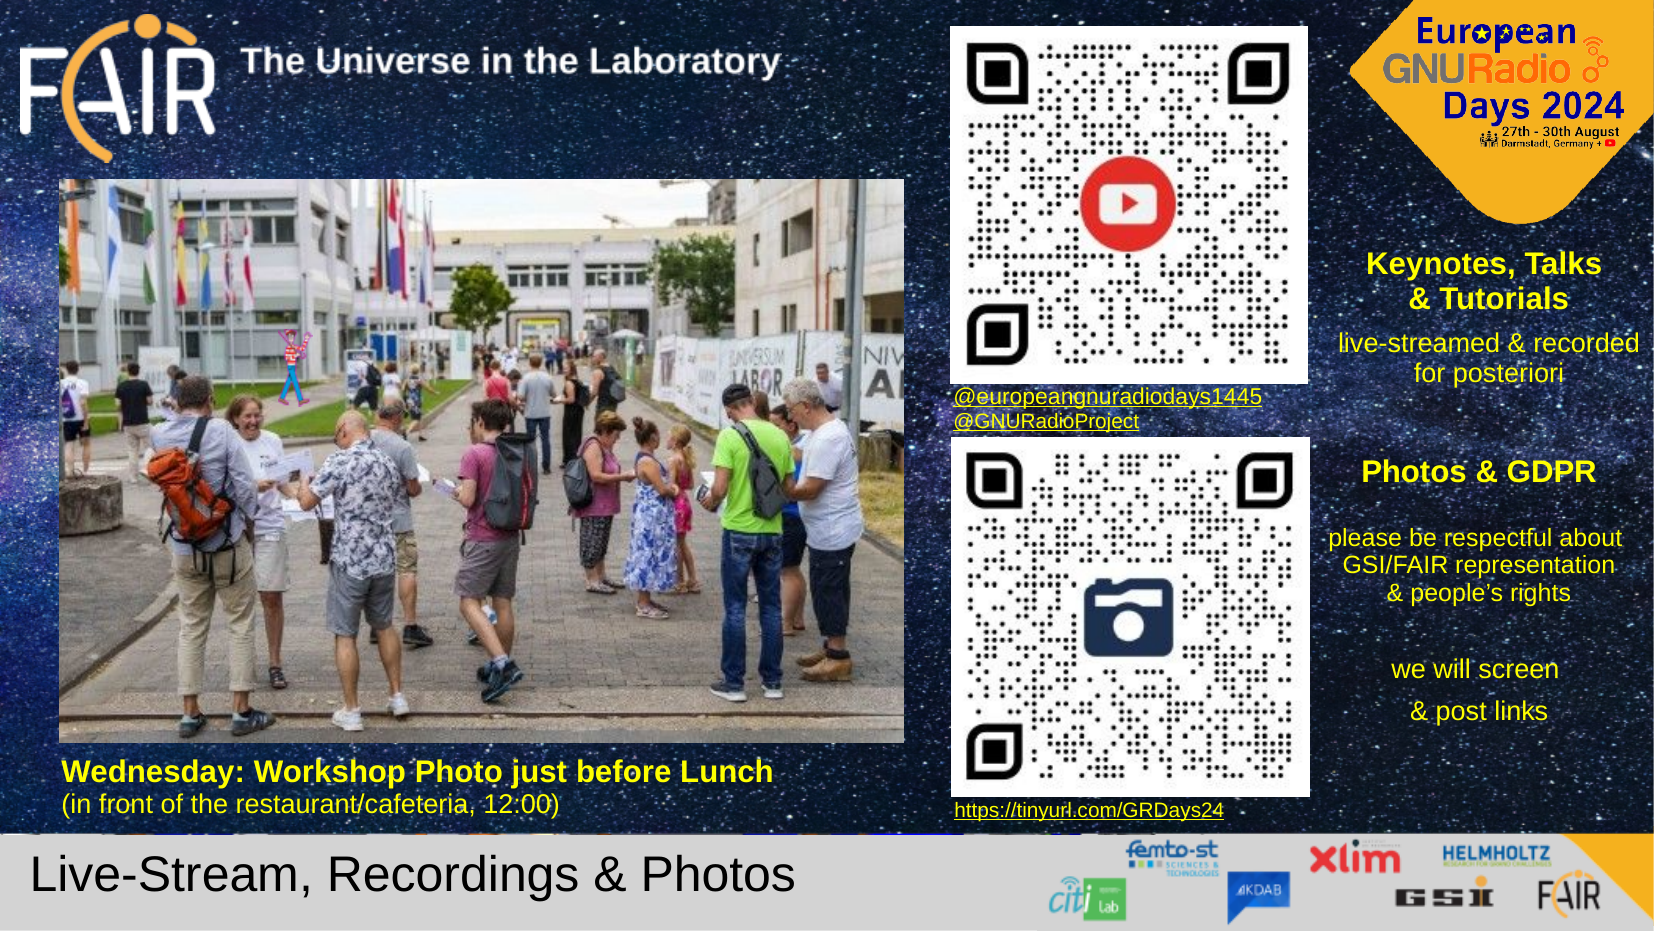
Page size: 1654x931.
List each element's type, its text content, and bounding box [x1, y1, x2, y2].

text_box @europeangnuradiodays1445@GNURadioProject [938, 376, 1283, 470]
title Live-Stream, Recordings & Photos [29, 832, 1518, 917]
text_box https://tinyurl.com/GRDays24 [939, 791, 1518, 830]
text_box Keynotes, Talks & Tutorials live-streamed & recorded for posteriori [1323, 239, 1654, 396]
text_box Photos & GDPR please be respectful about GSI/FAIR representation & people’s rights we will screen & post links [1313, 446, 1644, 734]
text_box Wednesday: Workshop Photo just before Lunch (in front of the restaurant/cafeteria, 12:00) [46, 747, 905, 827]
picture [0, 0, 1654, 931]
